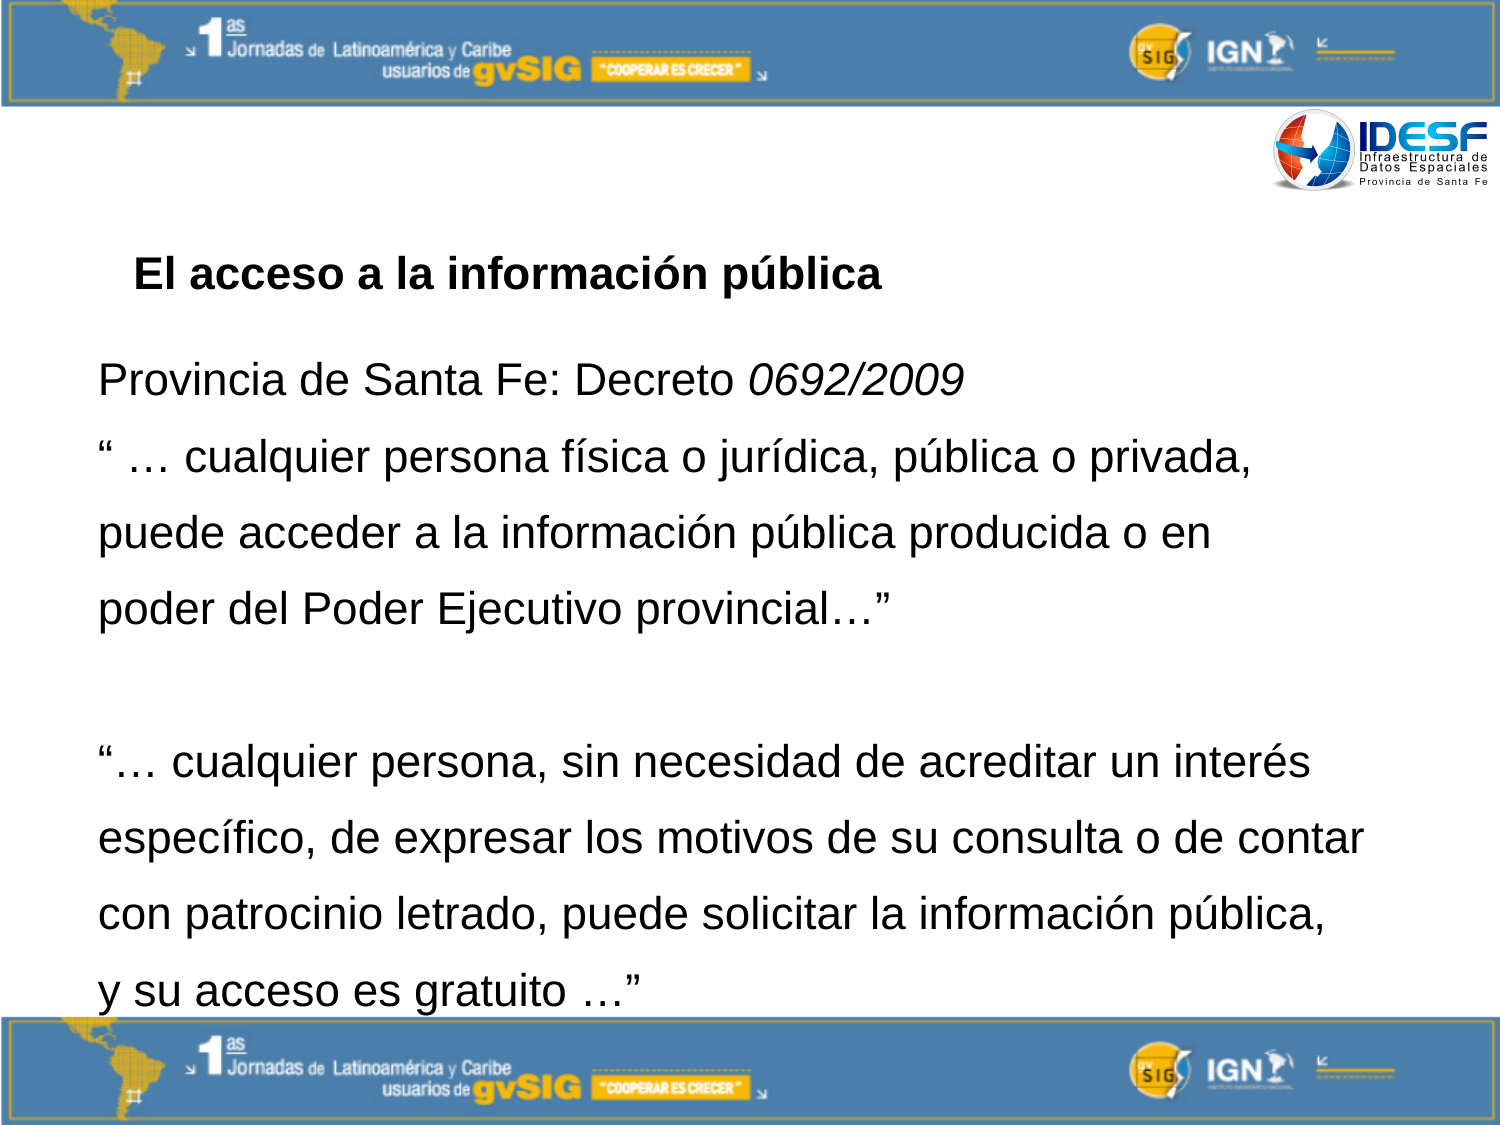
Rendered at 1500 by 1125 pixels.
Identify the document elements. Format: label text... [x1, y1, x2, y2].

text_box Provincia de Santa Fe: Decreto 0692/2009 “ … cualquier persona física o jurídica, pública o privada, puede acceder a la información pública producida o en poder del Poder Ejecutivo provincial…” “… cualquier persona, sin necesidad de acreditar un interés específico, de expresar los motivos de su consulta o de contar con patrocinio letrado, puede solicitar la información pública, y su acceso es gratuito …” [83, 350, 1394, 1024]
picture [0, 0, 1500, 1125]
text_box El acceso a la información pública [118, 243, 898, 307]
